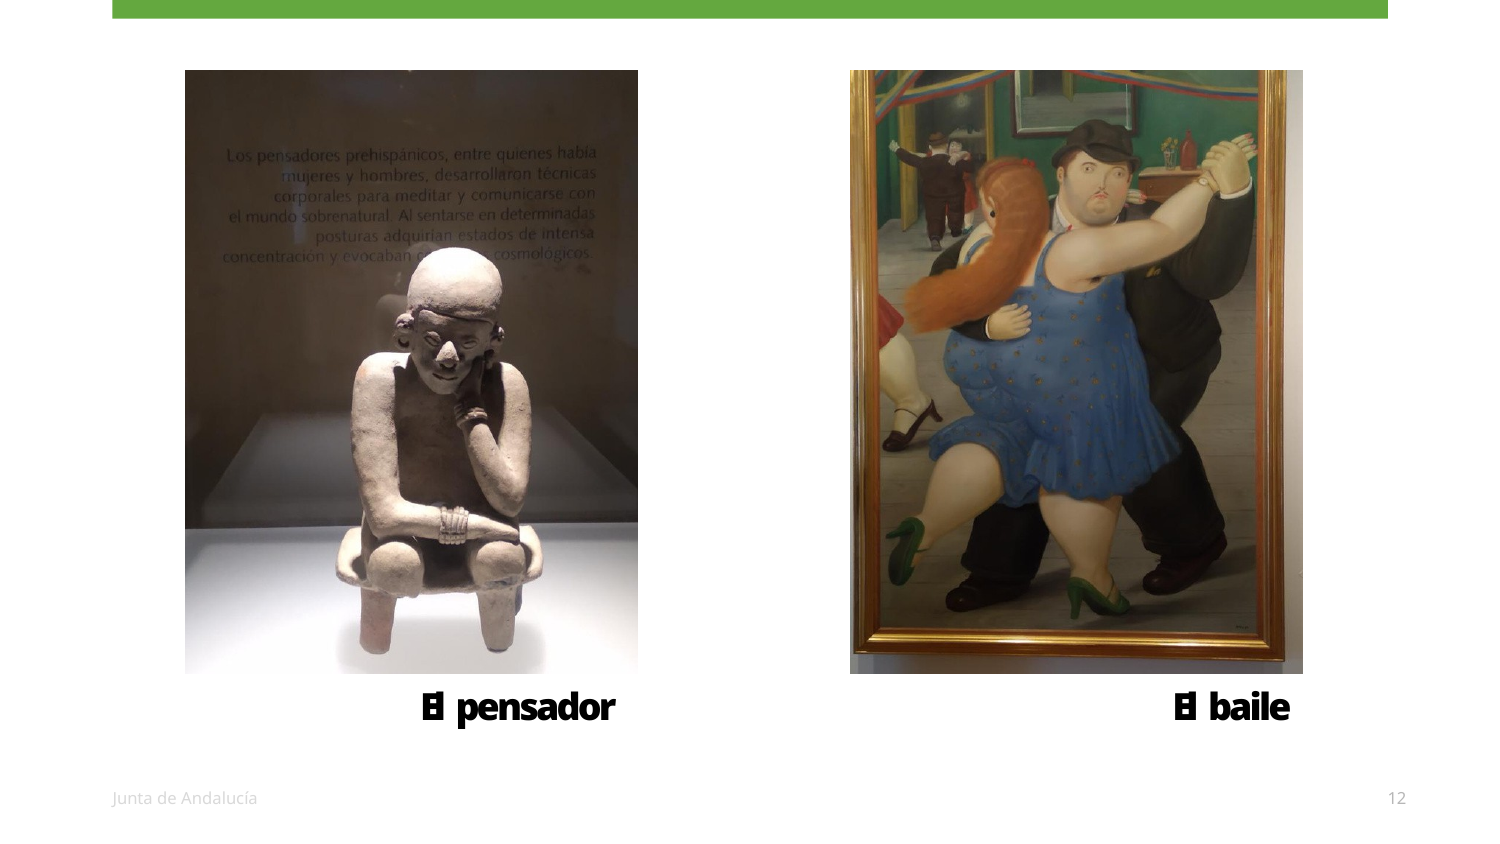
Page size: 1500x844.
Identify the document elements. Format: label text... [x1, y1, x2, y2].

text_box [112, 0, 1388, 19]
picture [185, 70, 638, 674]
slide_number <número> [1387, 787, 1478, 844]
picture [850, 70, 1303, 674]
text_box El baile [1157, 673, 1431, 780]
text_box El pensador [405, 672, 875, 756]
